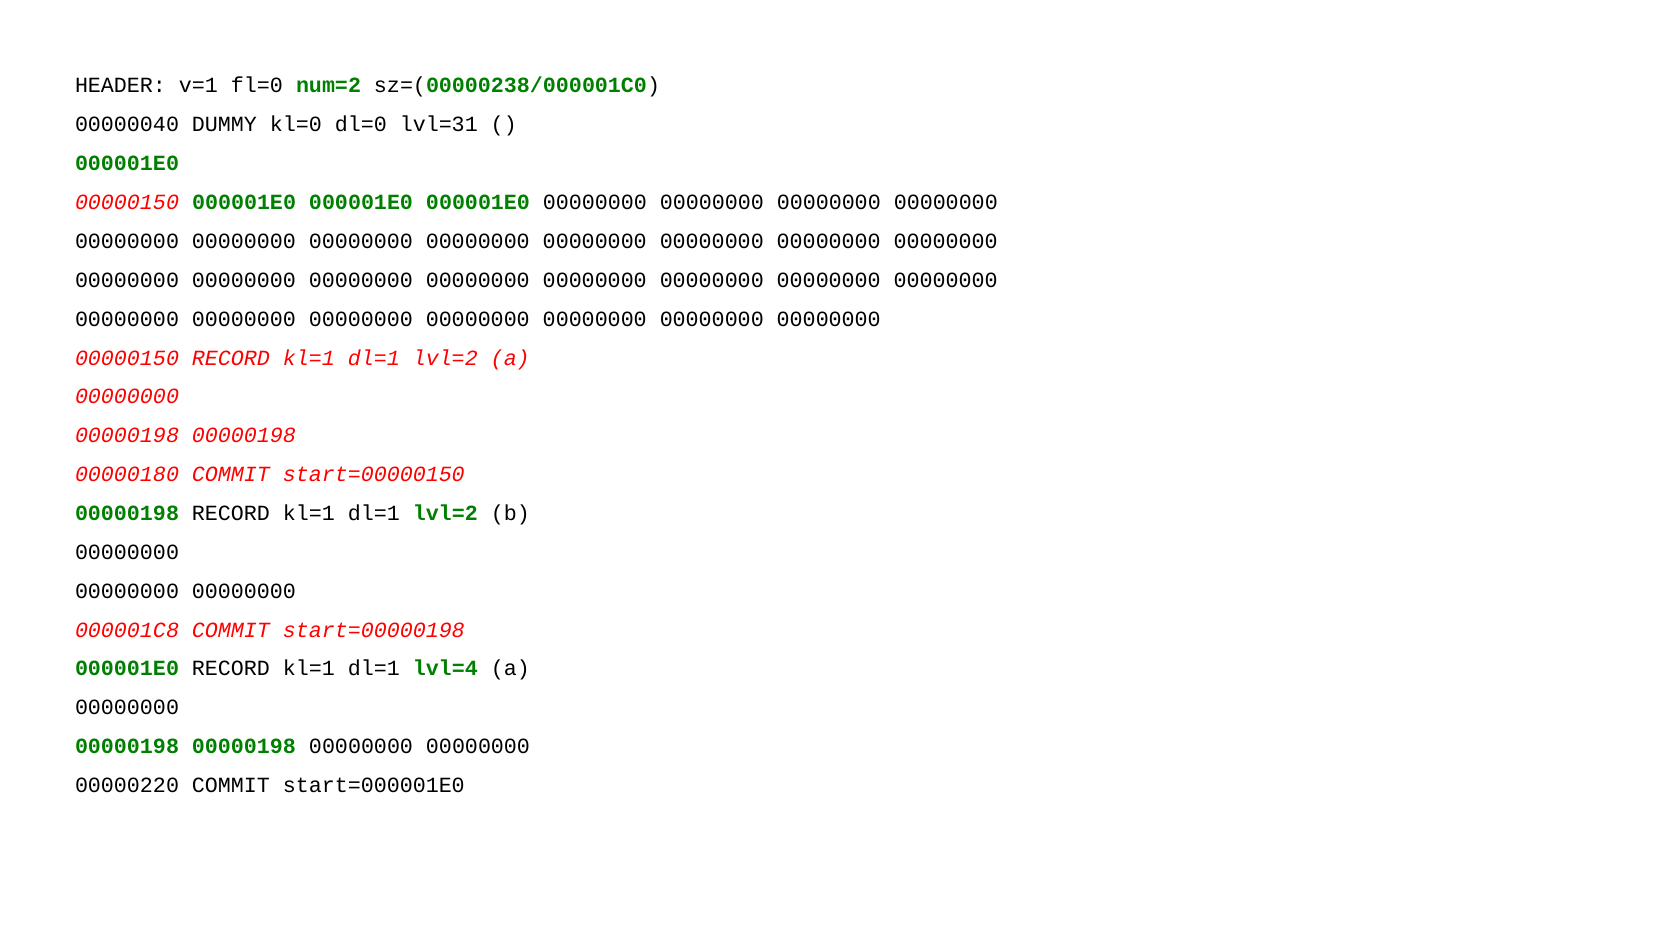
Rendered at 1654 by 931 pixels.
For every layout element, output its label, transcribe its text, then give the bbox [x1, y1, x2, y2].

list HEADER: v=1 fl=0 num=2 sz=(00000238/000001C0) 00000040 DUMMY kl=0 dl=0 lvl=31 () 000001E0 00000150 000001E0 000001E0 000001E0 00000000 00000000 00000000 00000000 00000000 00000000 00000000 00000000 00000000 00000000 00000000 00000000 00000000 00000000 00000000 00000000 00000000 00000000 00000000 00000000 00000000 00000000 00000000 00000000 00000000 00000000 00000000 00000150 RECORD kl=1 dl=1 lvl=2 (a) 00000000 00000198 00000198 00000180 COMMIT start=00000150 00000198 RECORD kl=1 dl=1 lvl=2 (b) 00000000 00000000 00000000 000001C8 COMMIT start=00000198 000001E0 RECORD kl=1 dl=1 lvl=4 (a) 00000000 00000198 00000198 00000000 00000000 00000220 COMMIT start=000001E0 [75, 75, 1576, 886]
